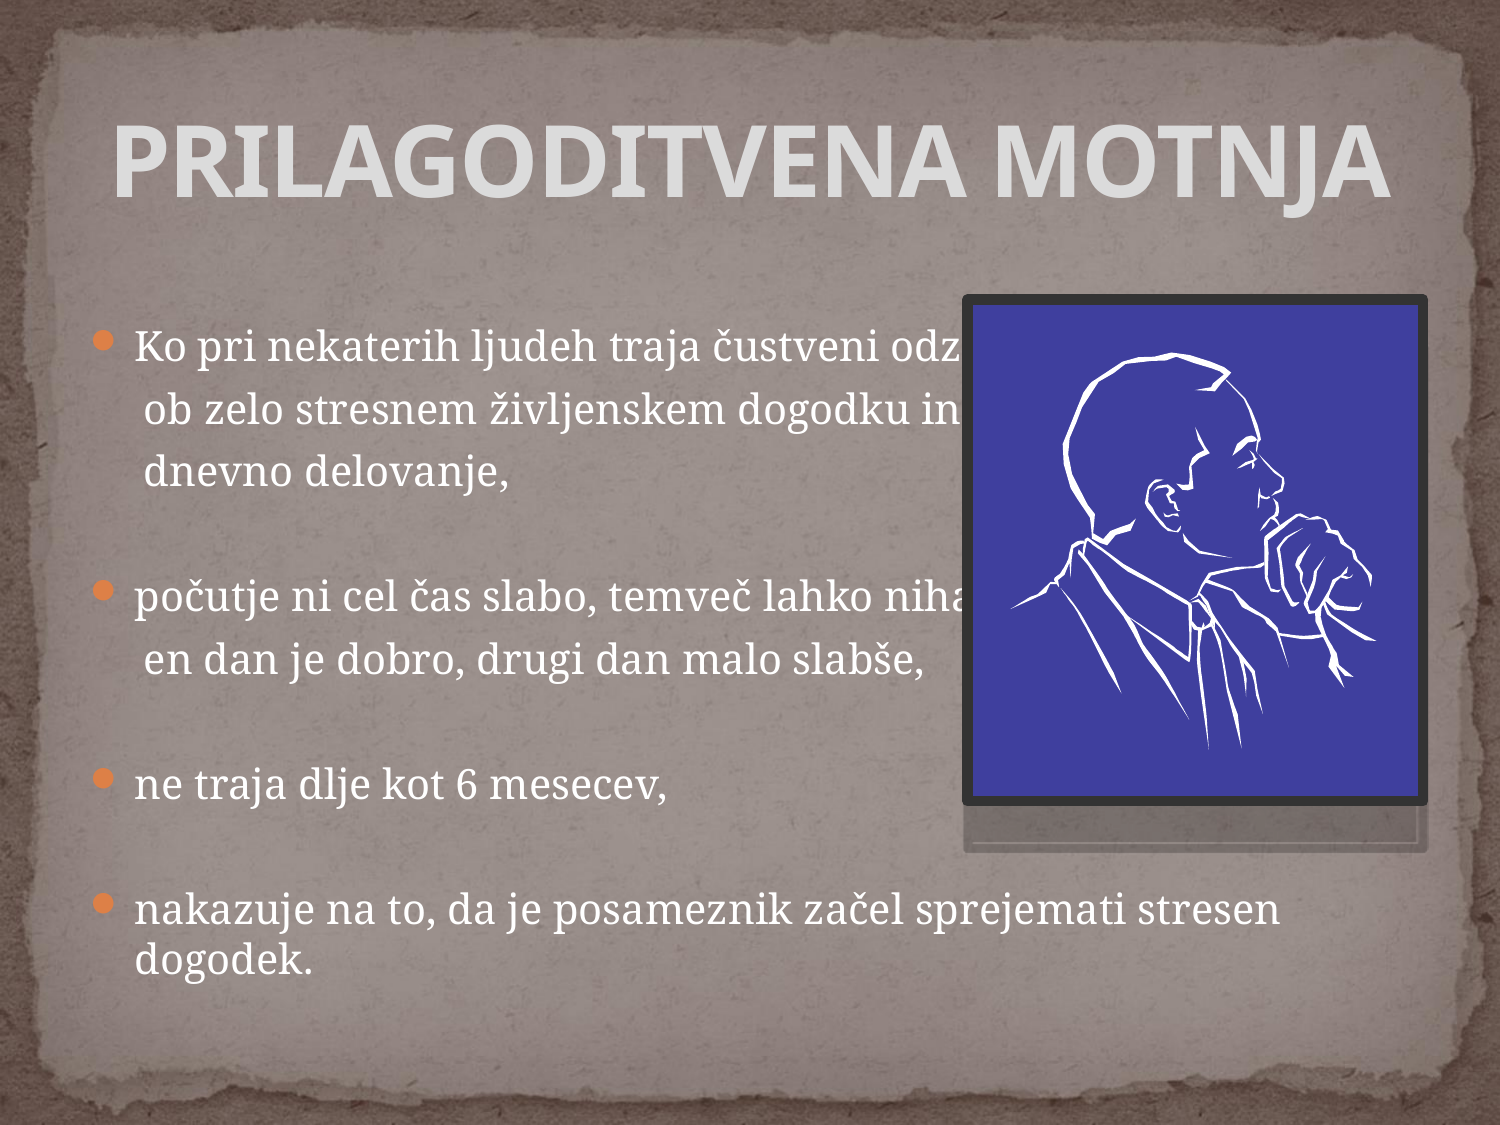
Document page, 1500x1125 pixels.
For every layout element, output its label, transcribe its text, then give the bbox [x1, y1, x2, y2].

title PRILAGODITVENA MOTNJA [75, 24, 1425, 225]
picture [0, 0, 1500, 1125]
list Ko pri nekaterih ljudeh traja čustveni odziv dlje ob zelo stresnem življenskem dogodku in moti dnevno delovanje, počutje ni cel čas slabo, temveč lahko niha: en dan je dobro, drugi dan malo slabše, ne traja dlje kot 6 mesecev, nakazuje na to, da je posameznik začel sprejemati stresen dogodek. [75, 249, 1425, 1000]
